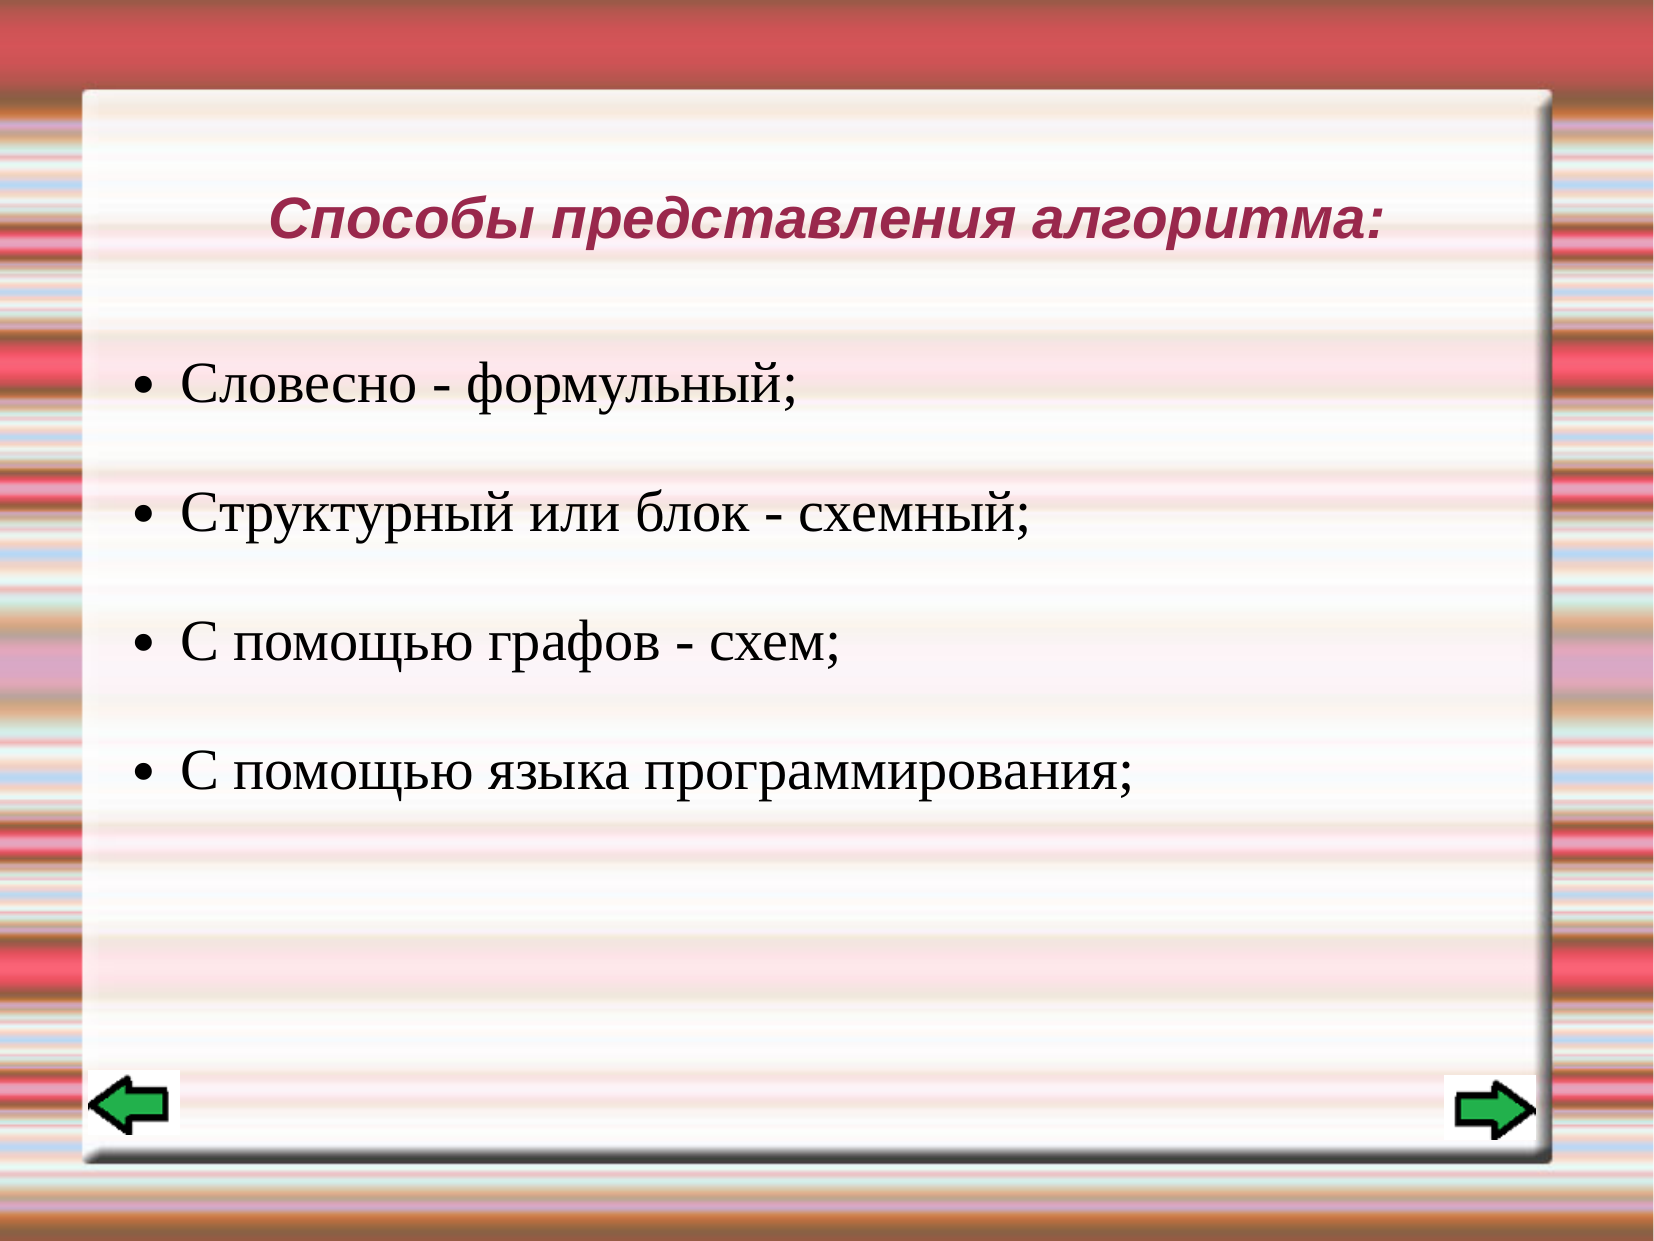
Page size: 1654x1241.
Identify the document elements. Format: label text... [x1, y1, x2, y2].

picture [0, 0, 1654, 1241]
title Способы представления алгоритма: [121, 114, 1534, 322]
list  Словесно - формульный;  Структурный или блок - схемный;  С помощью графов - схем;  С помощью языка программирования; [134, 350, 1516, 1132]
